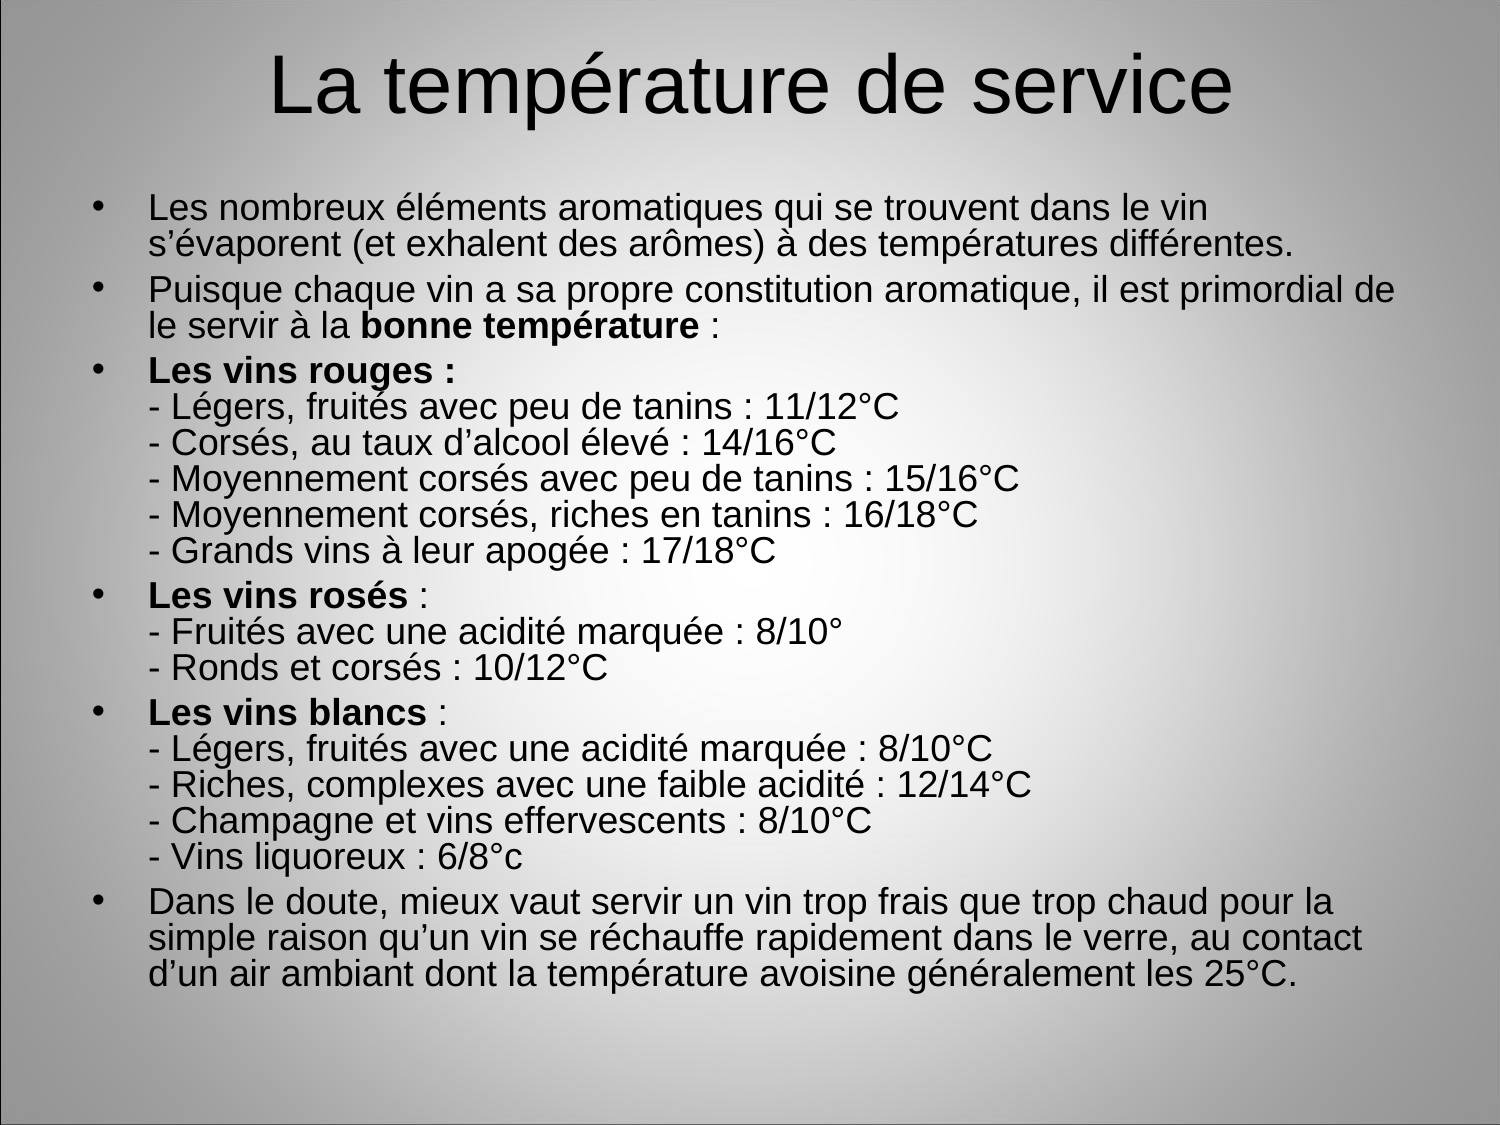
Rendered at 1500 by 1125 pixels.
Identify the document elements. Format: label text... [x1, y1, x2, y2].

picture [0, 0, 1500, 1125]
list Les nombreux éléments aromatiques qui se trouvent dans le vin s’évaporent (et exhalent des arômes) à des températures différentes. Puisque chaque vin a sa propre constitution aromatique, il est primordial de le servir à la bonne température : Les vins rouges : - Légers, fruités avec peu de tanins : 11/12°C - Corsés, au taux d’alcool élevé : 14/16°C - Moyennement corsés avec peu de tanins : 15/16°C - Moyennement corsés, riches en tanins : 16/18°C - Grands vins à leur apogée : 17/18°C Les vins rosés : - Fruités avec une acidité marquée : 8/10° - Ronds et corsés : 10/12°C Les vins blancs : - Légers, fruités avec une acidité marquée : 8/10°C - Riches, complexes avec une faible acidité : 12/14°C - Champagne et vins effervescents : 8/10°C - Vins liquoreux : 6/8°c Dans le doute, mieux vaut servir un vin trop frais que trop chaud pour la simple raison qu’un vin se réchauffe rapidement dans le verre, au contact d’un air ambiant dont la température avoisine généralement les 25°C. [76, 184, 1427, 1029]
title La température de service [76, 22, 1427, 184]
